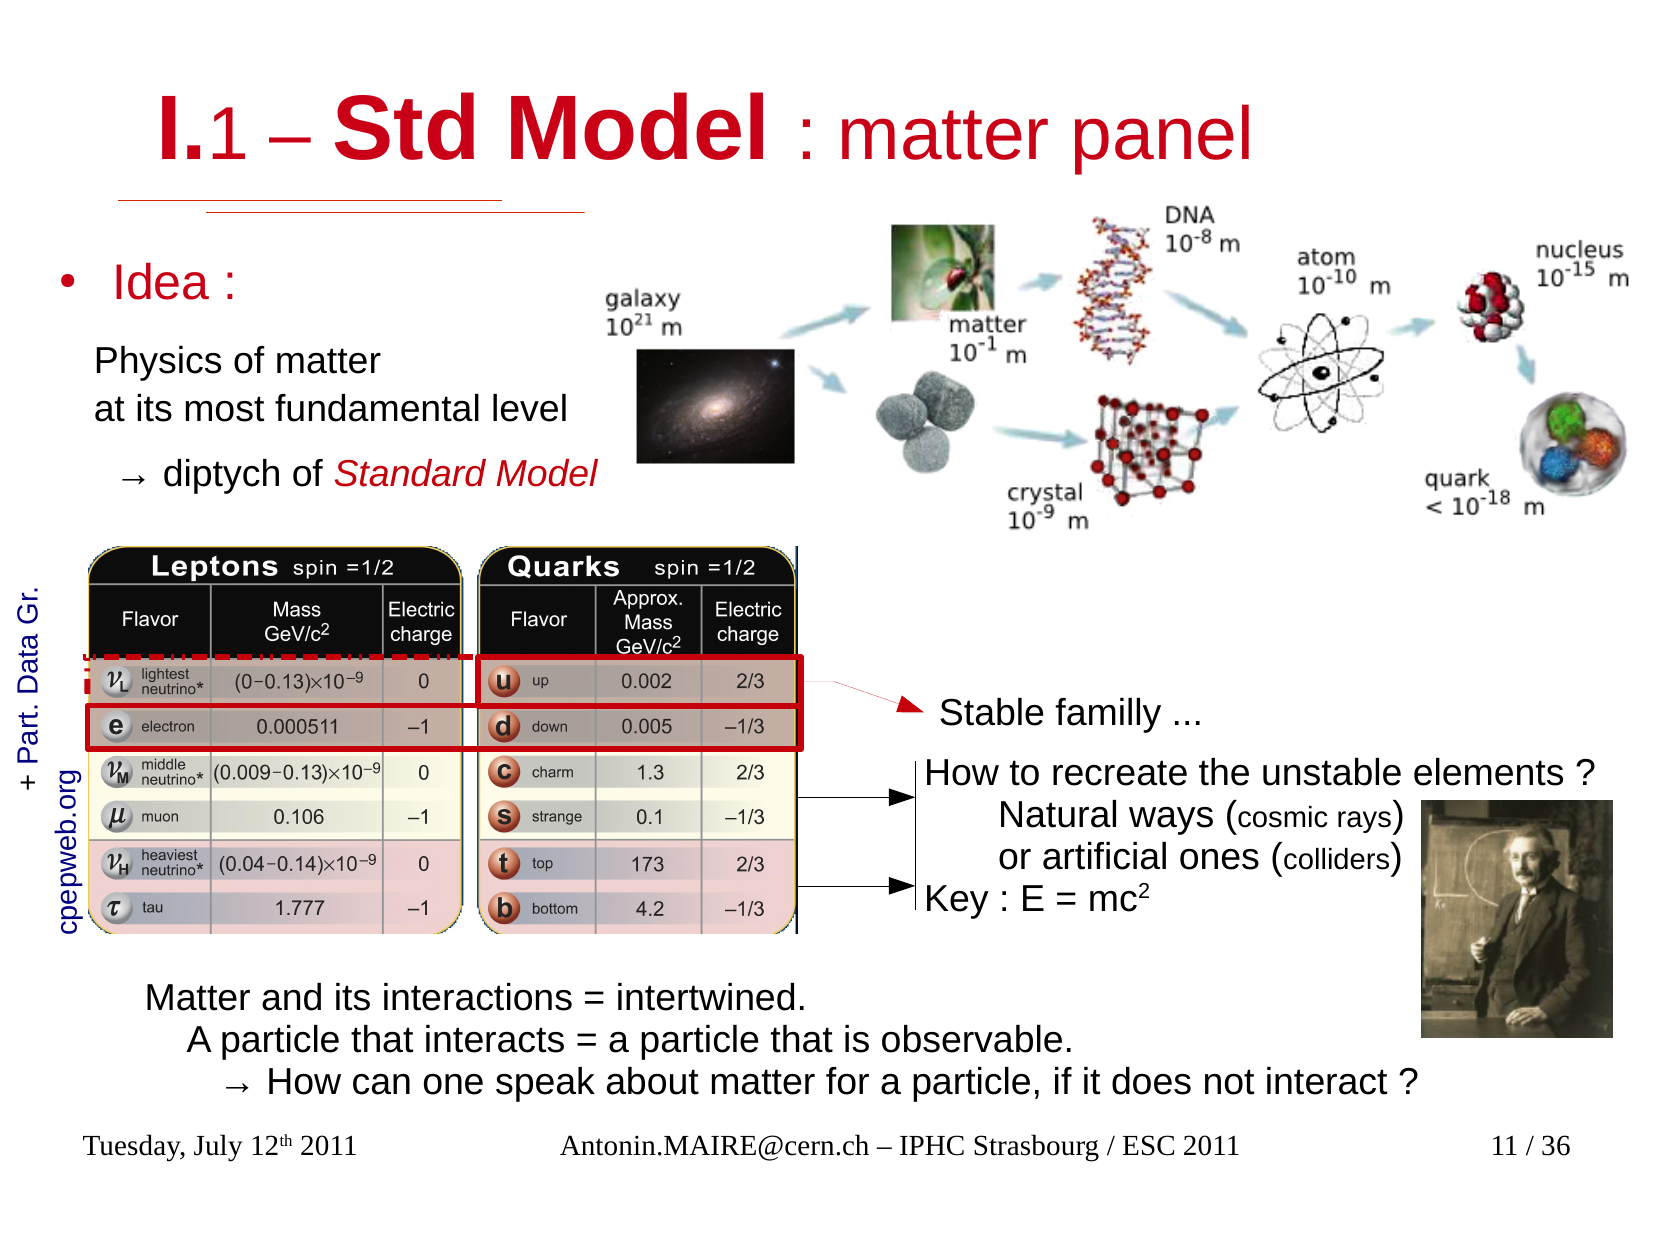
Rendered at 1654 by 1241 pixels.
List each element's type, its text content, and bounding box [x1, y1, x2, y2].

text_box How to recreate the unstable elements ? Natural ways (cosmic rays) or artificial ones (colliders) Key : E = mc2 [909, 744, 1612, 927]
text_box Stable familly ... [924, 684, 1219, 741]
title I.1 – Std Model : matter panel [82, 49, 1571, 207]
picture [90, 708, 798, 746]
picture [89, 752, 798, 934]
picture [584, 189, 1654, 542]
picture [88, 546, 798, 703]
picture [1421, 800, 1613, 1038]
picture [481, 660, 798, 703]
text_box Matter and its interactions = intertwined. A particle that interacts = a particle that is observable. → How can one speak about matter for a particle, if it does not interact ? [129, 969, 1435, 1111]
list Idea : Physics of matter at its most fundamental level → diptych of Standard Model [41, 253, 691, 495]
text_box cpepweb.org [41, 752, 91, 951]
text_box + Part. Data Gr. [3, 571, 52, 806]
